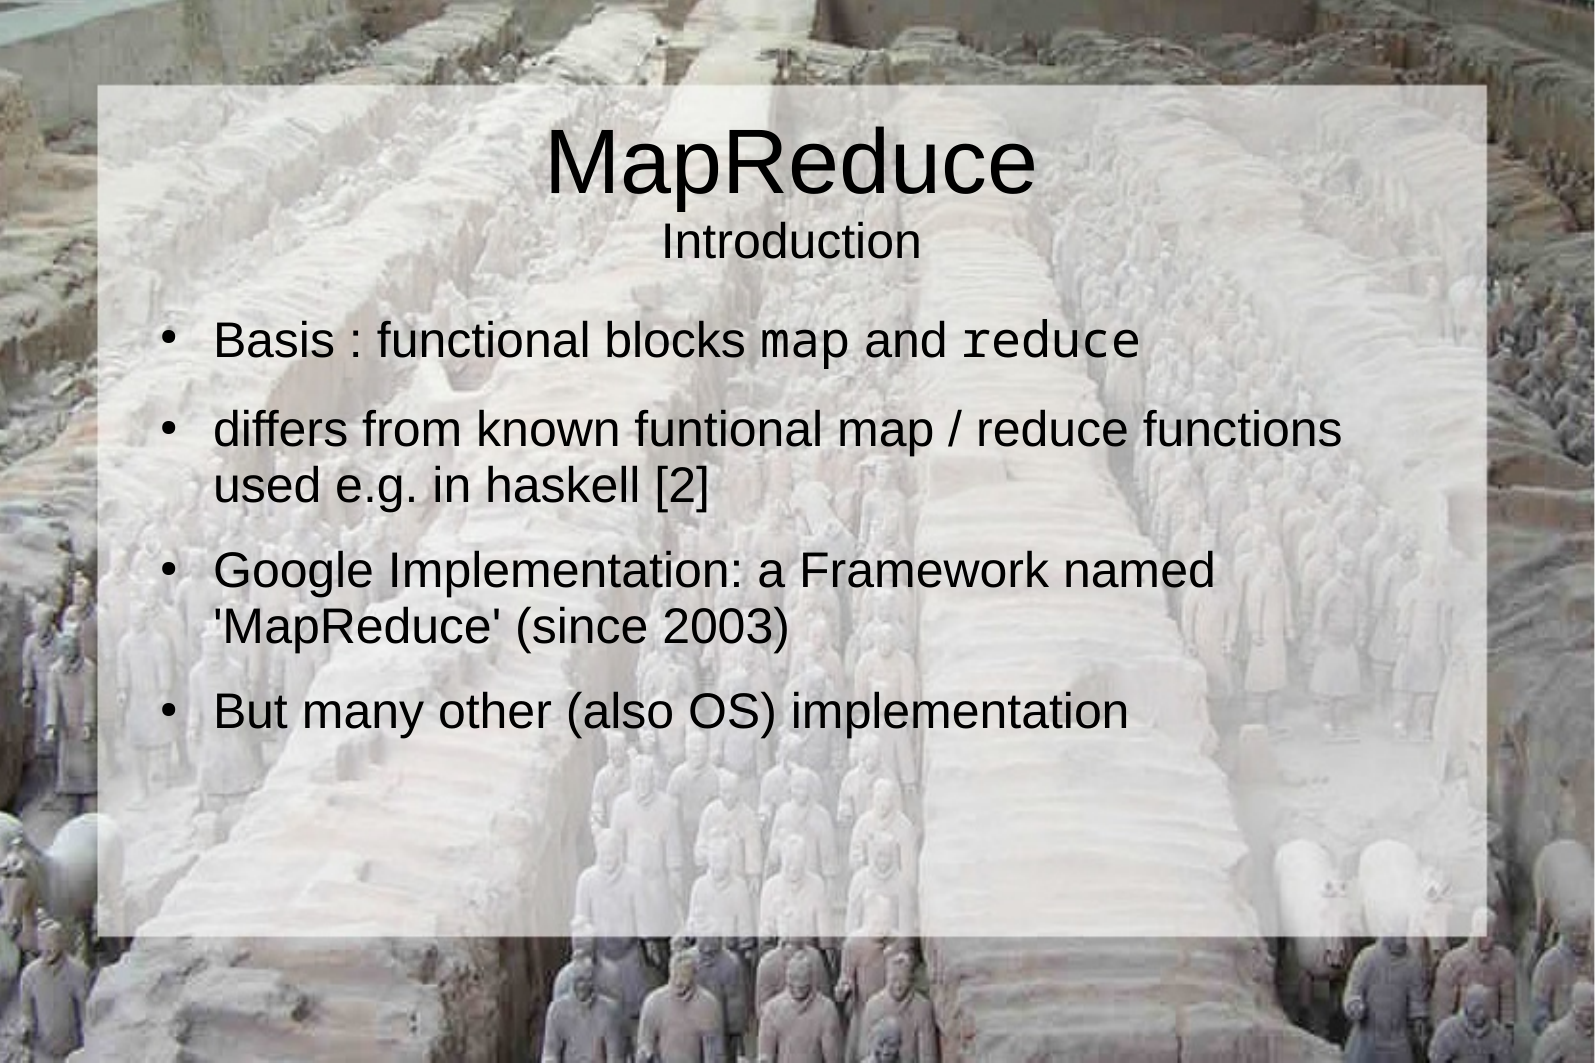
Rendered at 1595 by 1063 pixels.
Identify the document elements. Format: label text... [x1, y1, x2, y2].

title MapReduce Introduction [130, 108, 1453, 272]
list Basis : functional blocks map and reduce differs from known funtional map / reduce functions used e.g. in haskell [2] Google Implementation: a Framework named 'MapReduce' (since 2003) But many other (also OS) implementation [142, 303, 1453, 897]
picture [0, 0, 1595, 1063]
